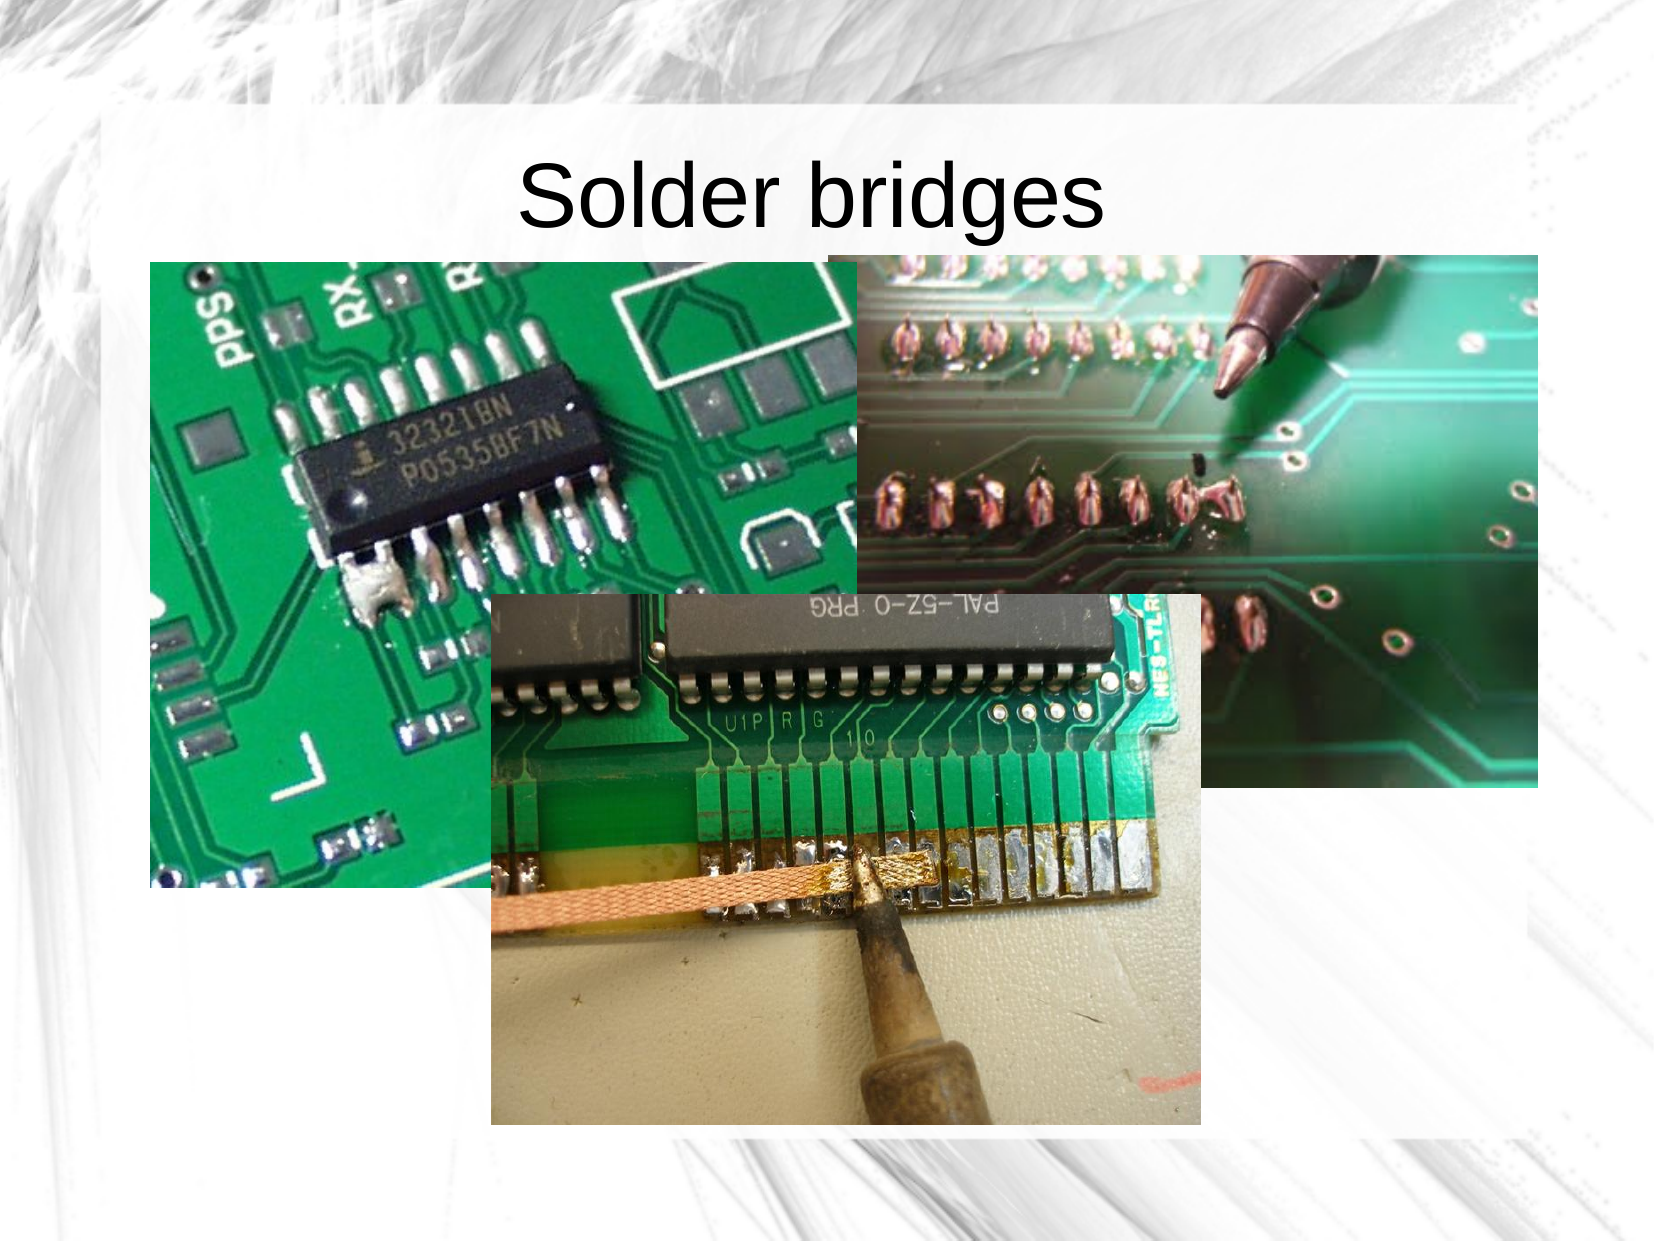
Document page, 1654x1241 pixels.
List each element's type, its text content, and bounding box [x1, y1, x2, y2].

picture [0, 0, 1654, 1241]
title Solder bridges [118, 119, 1506, 273]
